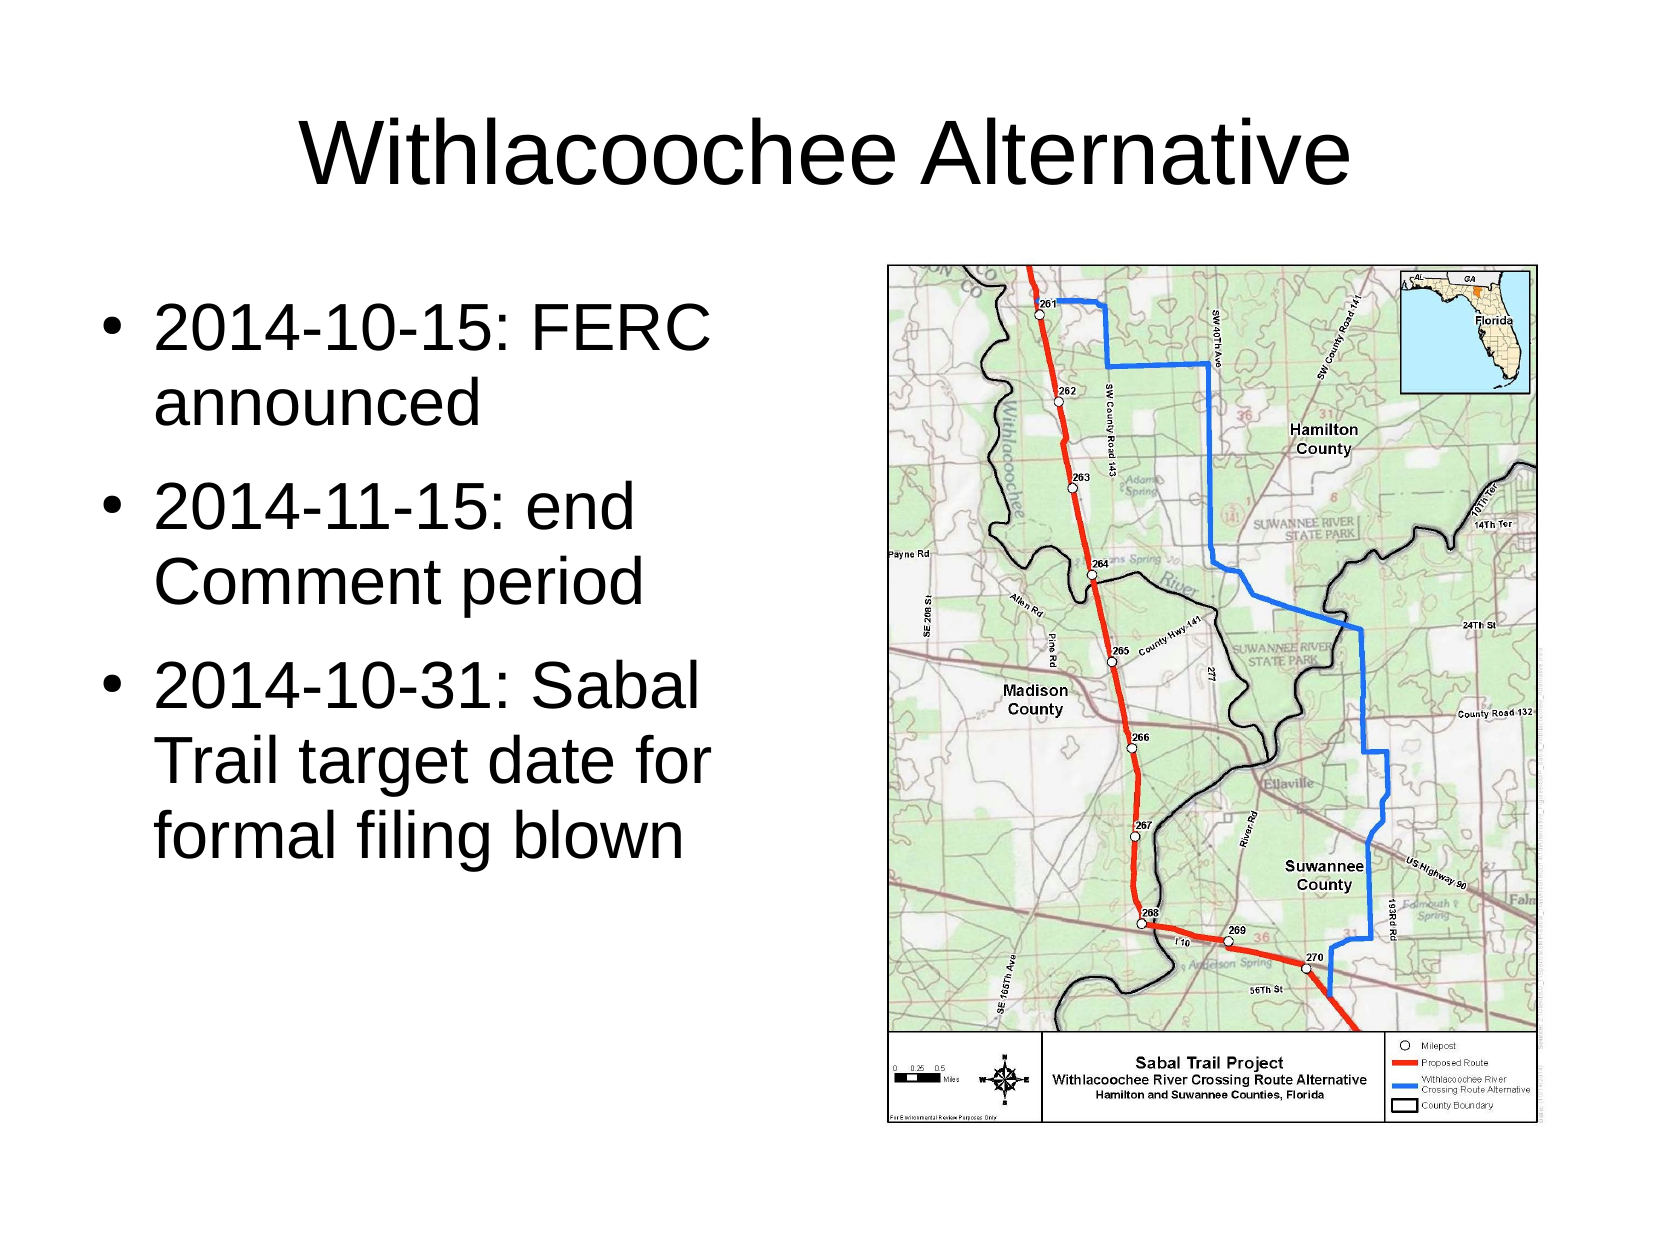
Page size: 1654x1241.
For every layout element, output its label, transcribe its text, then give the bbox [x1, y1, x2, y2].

picture [863, 240, 1561, 1147]
list 2014-10-15: FERC announced 2014-11-15: end Comment period 2014-10-31: Sabal Trail target date for formal filing blown [82, 290, 736, 1156]
title Withlacoochee Alternative [82, 49, 1571, 257]
